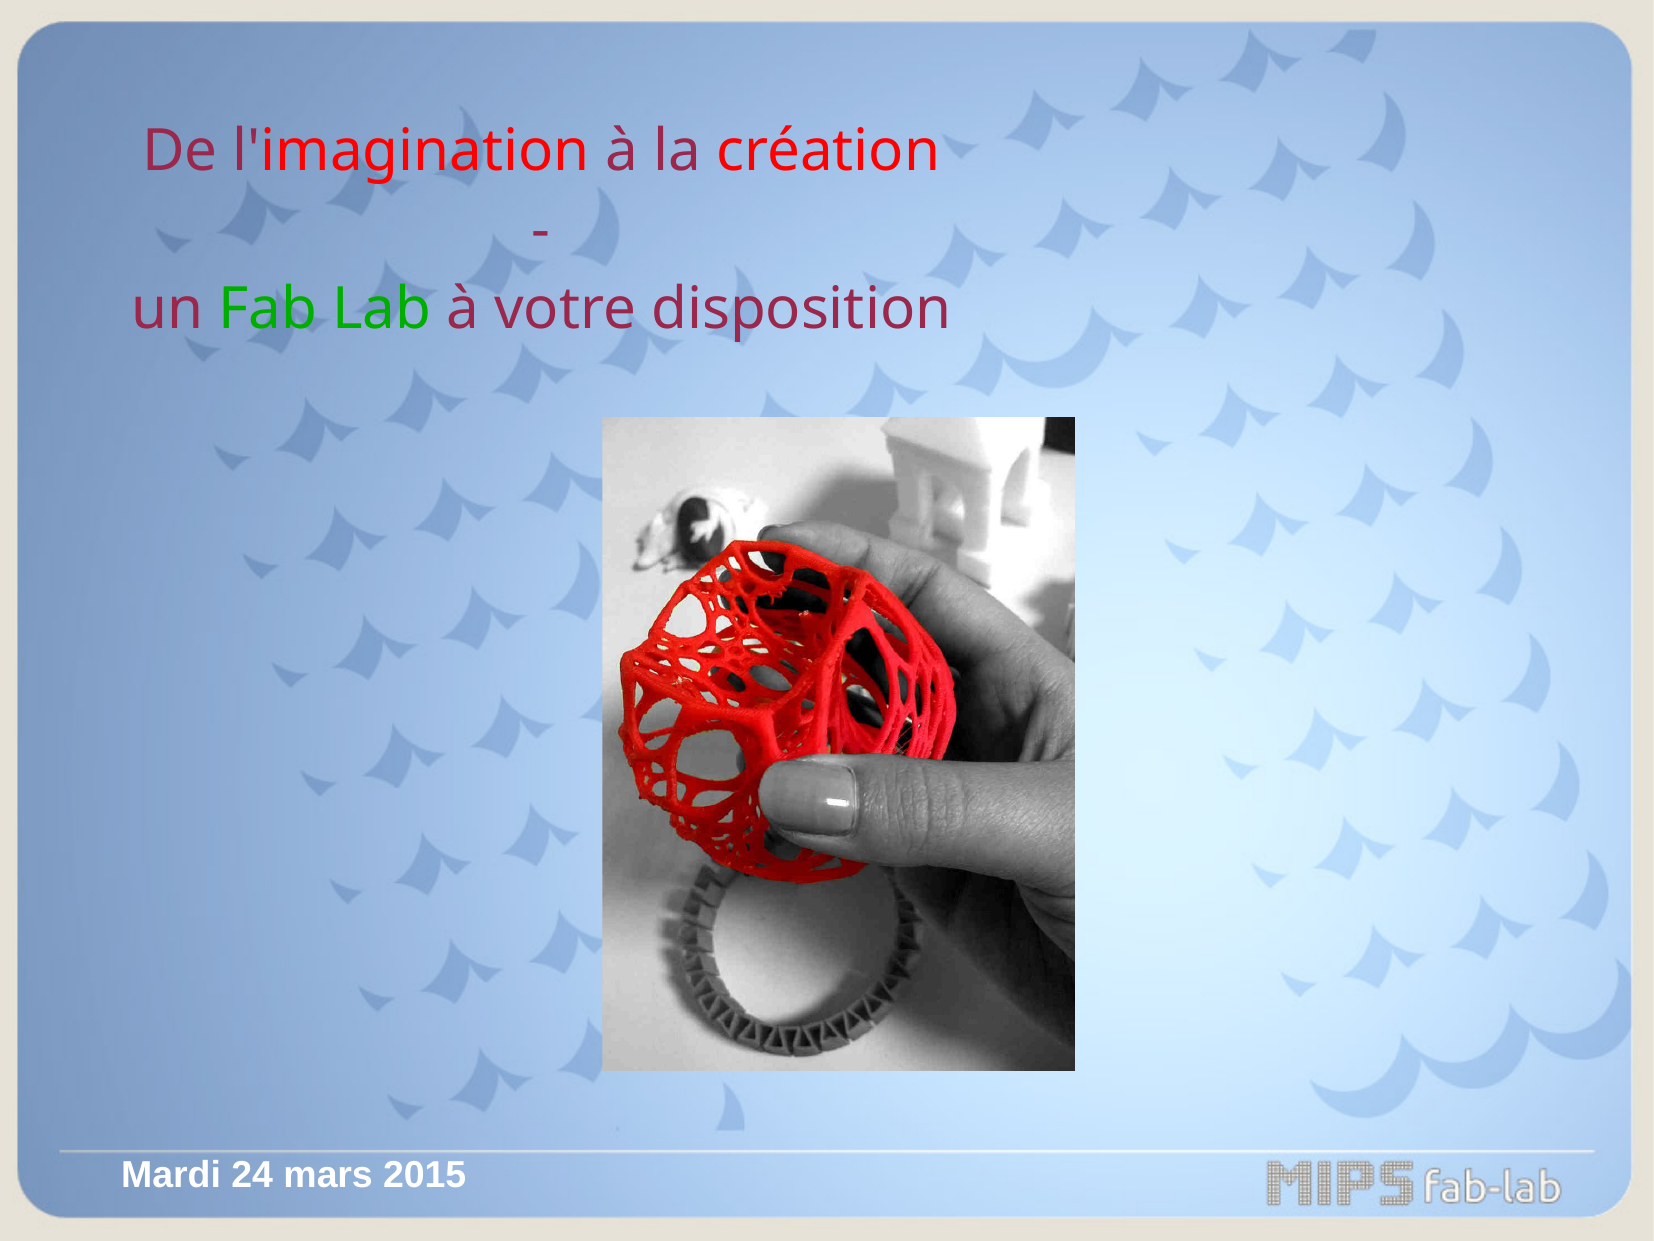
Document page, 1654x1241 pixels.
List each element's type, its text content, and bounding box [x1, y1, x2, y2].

picture [0, 0, 1654, 1241]
text_box De l'imagination à la création - un Fab Lab à votre disposition [116, 100, 1536, 352]
text_box Mardi 24 mars 2015 [106, 1145, 482, 1204]
